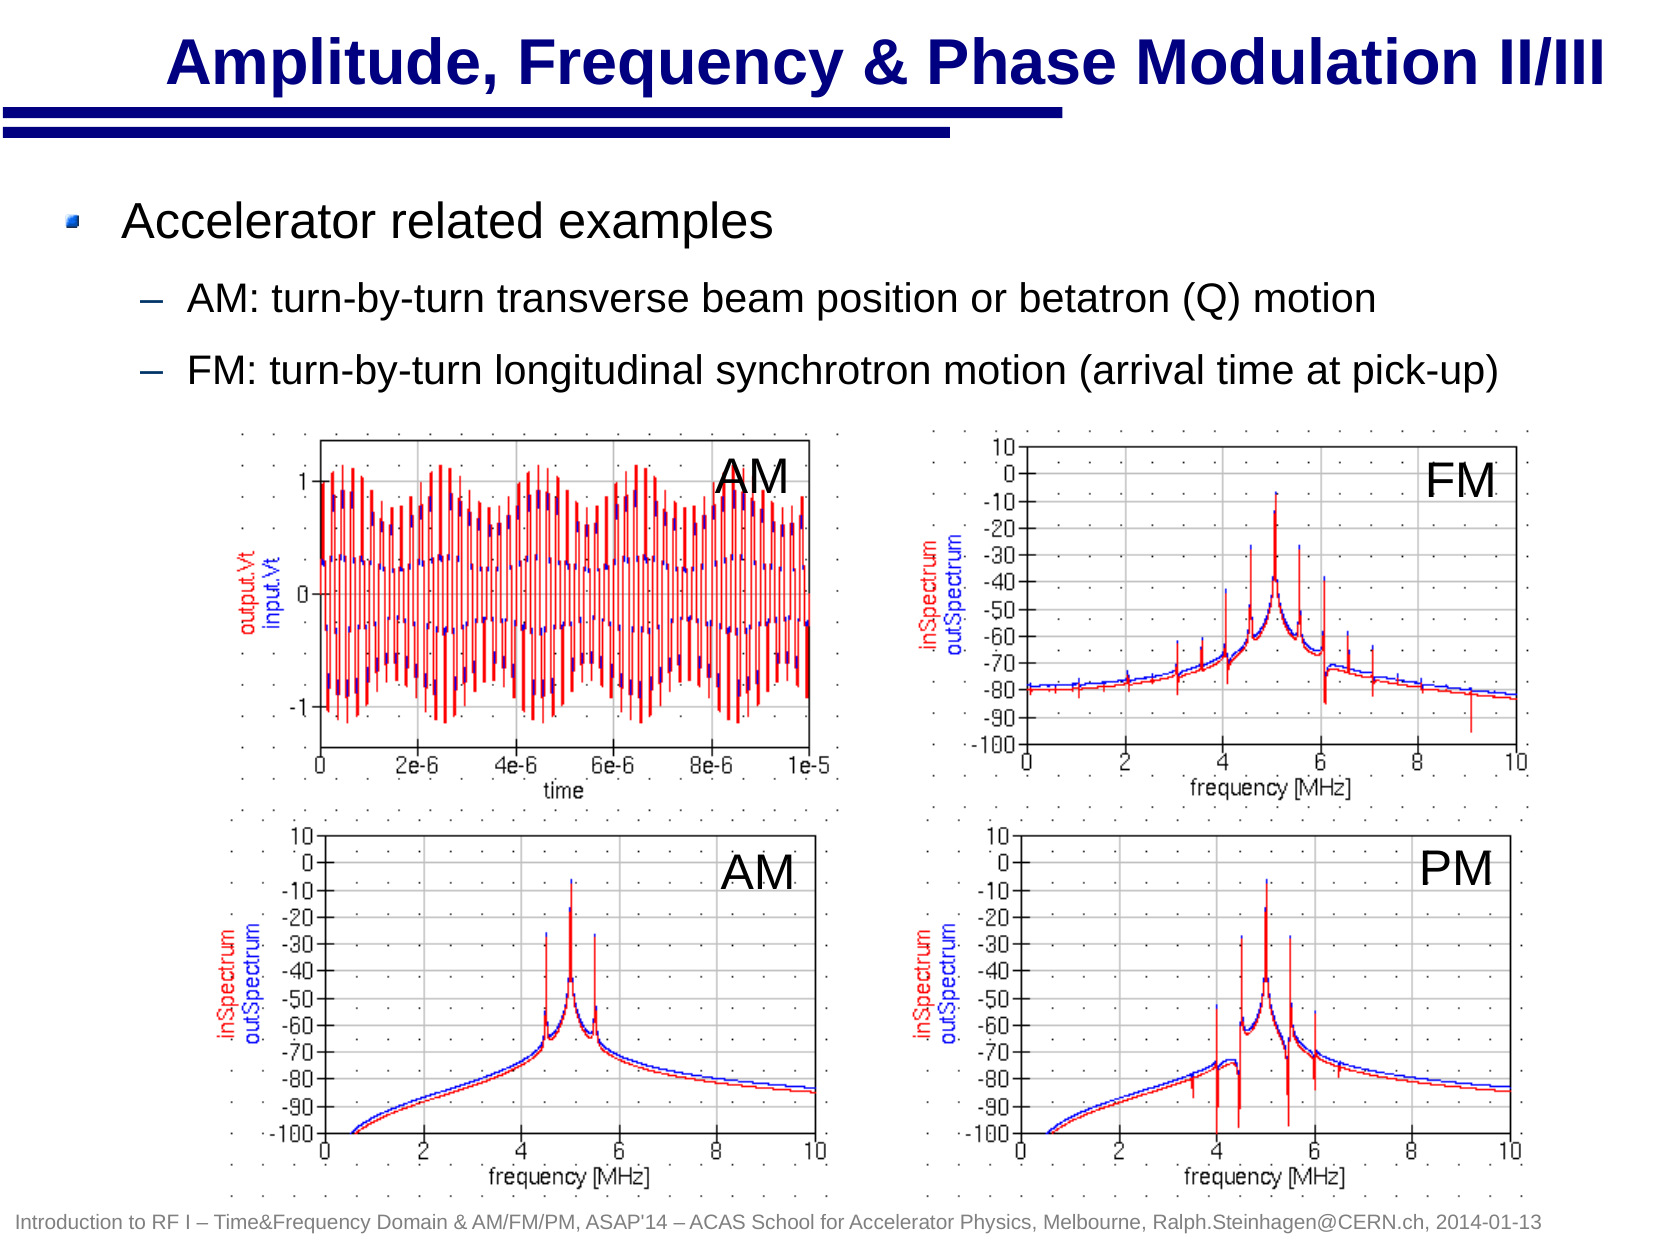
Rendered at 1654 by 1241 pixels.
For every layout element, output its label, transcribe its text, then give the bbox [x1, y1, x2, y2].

text_box AM [700, 441, 805, 512]
text_box AM [705, 836, 811, 908]
title Amplitude, Frequency & Phase Modulation II/III [165, 0, 1615, 124]
list Accelerator related examples AM: turn-by-turn transverse beam position or betatron (Q) motion FM: turn-by-turn longitudinal synchrotron motion (arrival time at pick-up) [65, 192, 1628, 1205]
picture [203, 426, 840, 1205]
text_box FM [1410, 445, 1512, 516]
text_box PM [1404, 832, 1509, 904]
picture [899, 426, 1541, 1205]
